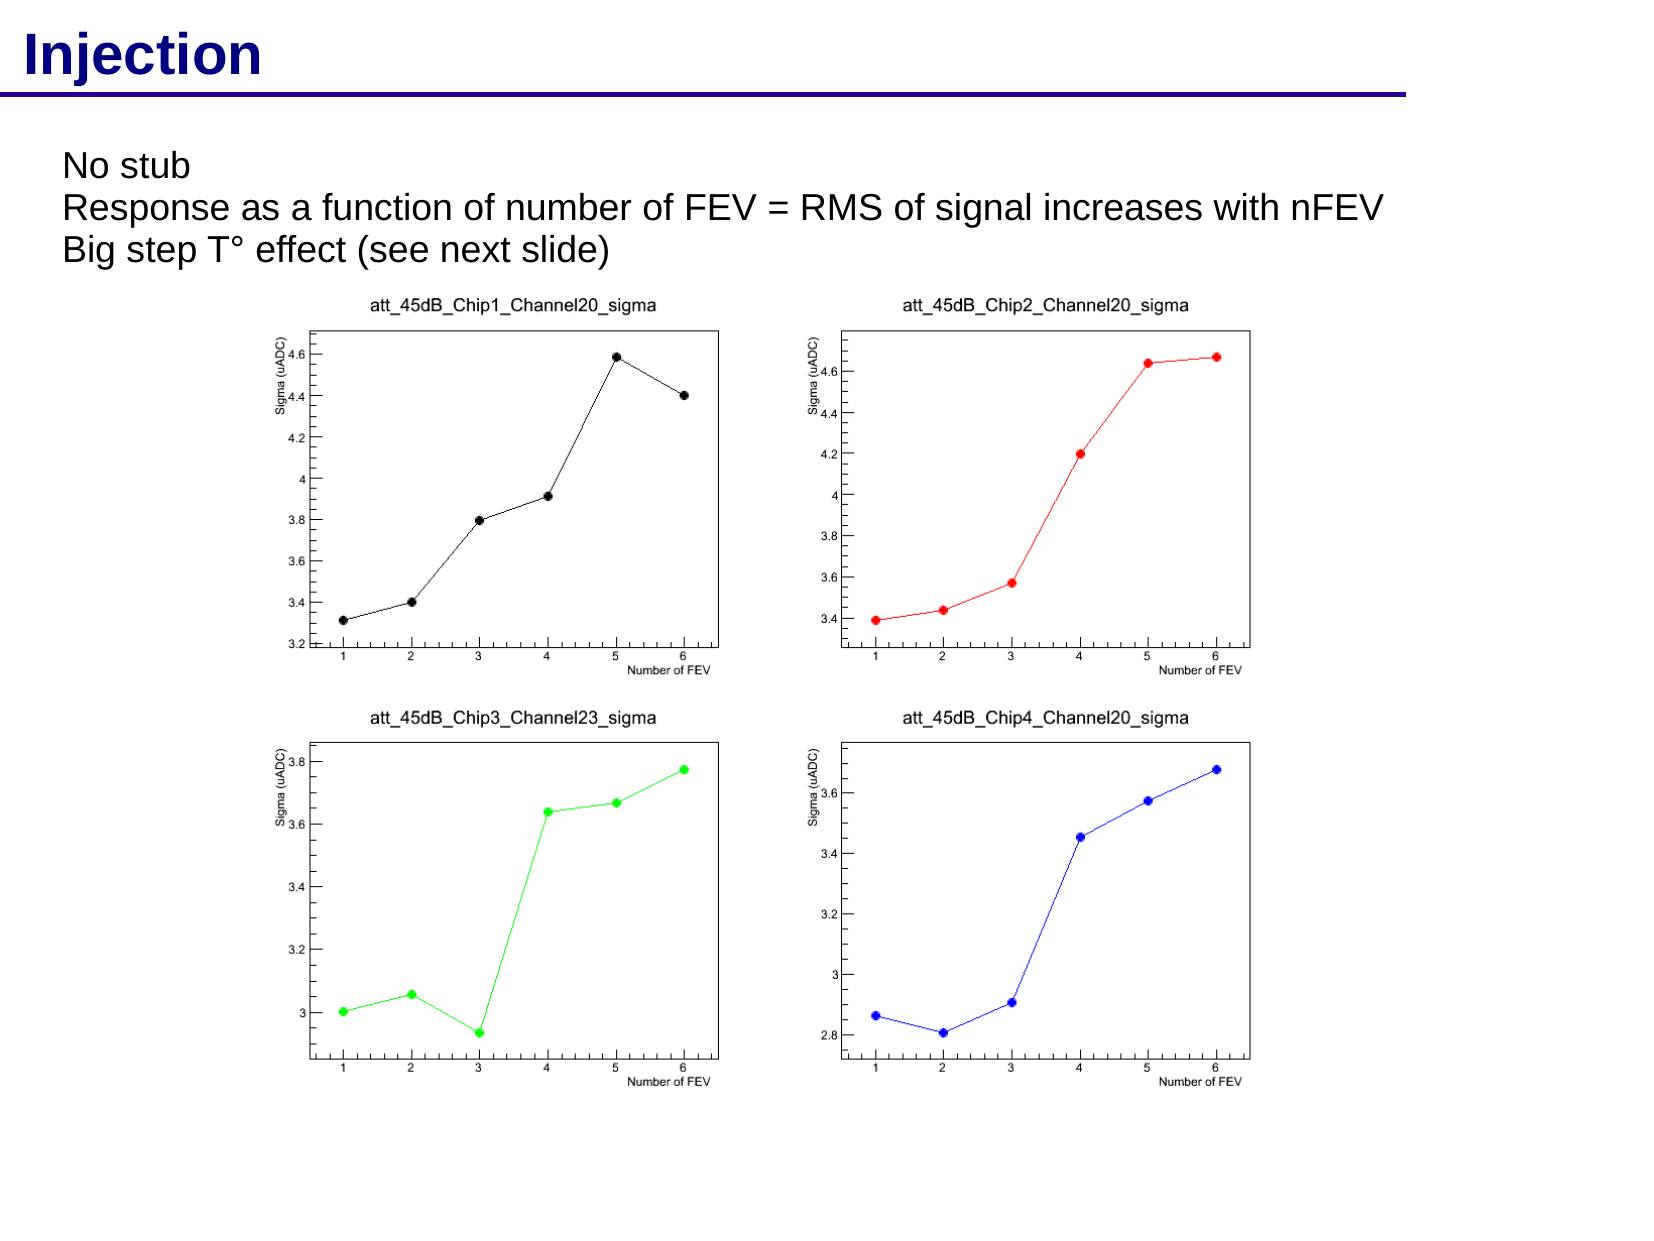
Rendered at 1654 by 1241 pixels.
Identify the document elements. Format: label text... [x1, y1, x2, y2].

title Injection [23, 13, 1512, 95]
picture [248, 283, 1312, 1107]
text_box No stub Response as a function of number of FEV = RMS of signal increases with nFEV Big step T° effect (see next slide) [47, 137, 1595, 279]
